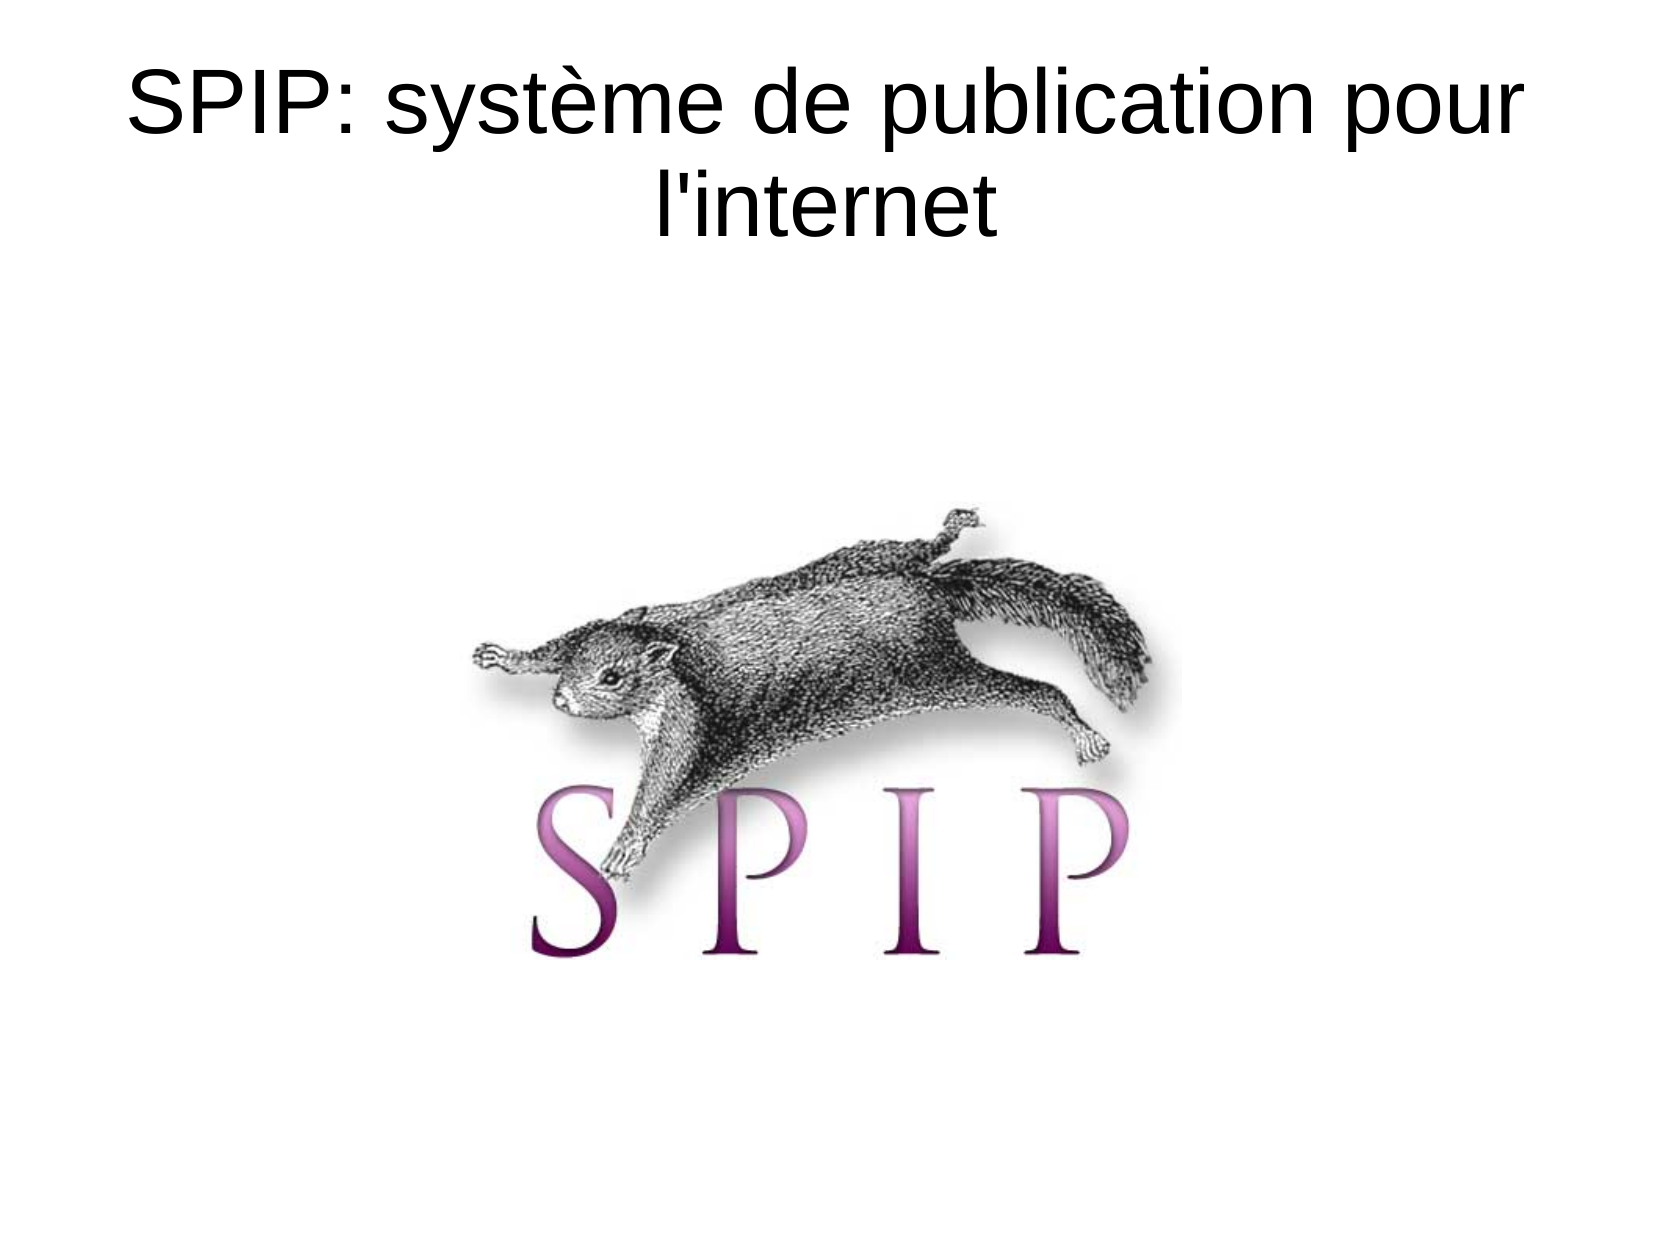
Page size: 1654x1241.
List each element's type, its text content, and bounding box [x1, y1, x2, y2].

title SPIP: système de publication pour l'internet [82, 39, 1571, 267]
picture [460, 501, 1182, 960]
